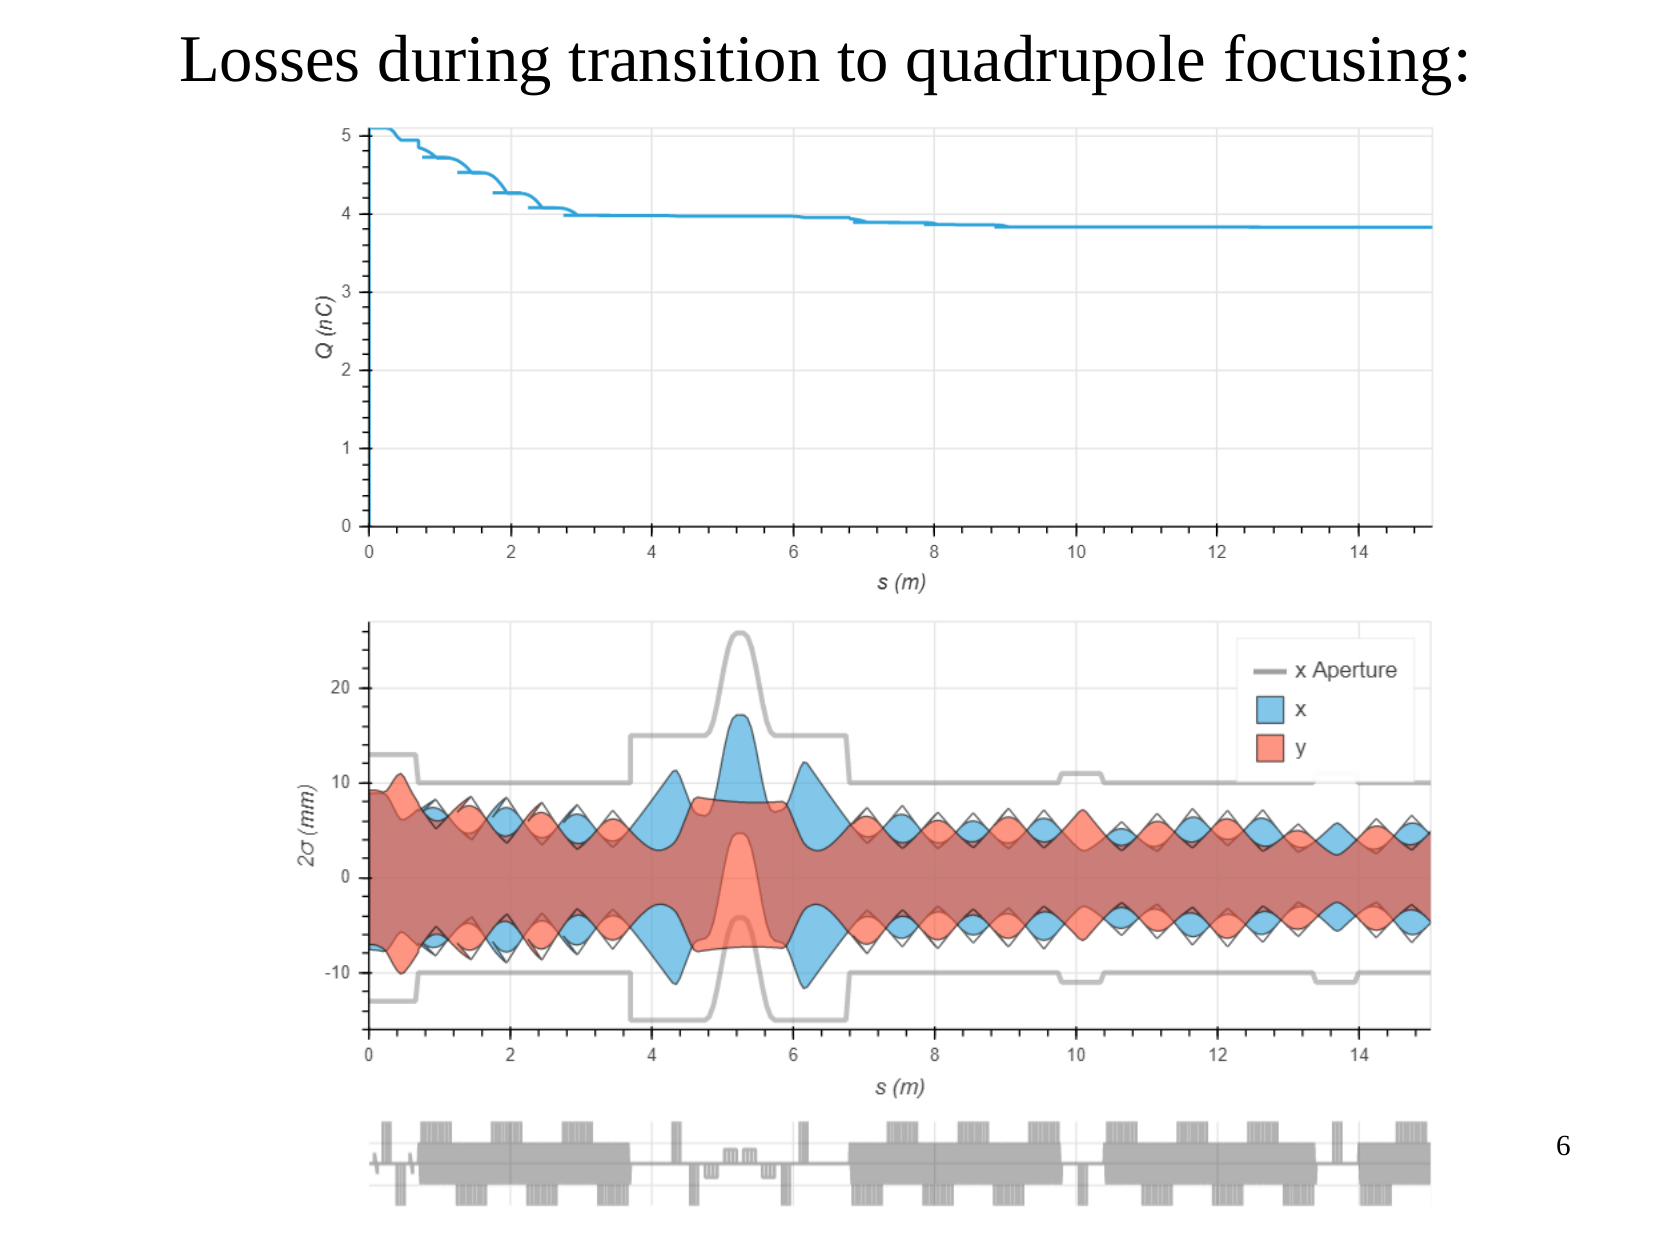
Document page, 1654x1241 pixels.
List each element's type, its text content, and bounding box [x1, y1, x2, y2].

title Losses during transition to quadrupole focusing: [82, 11, 1571, 107]
picture [236, 112, 1498, 1217]
